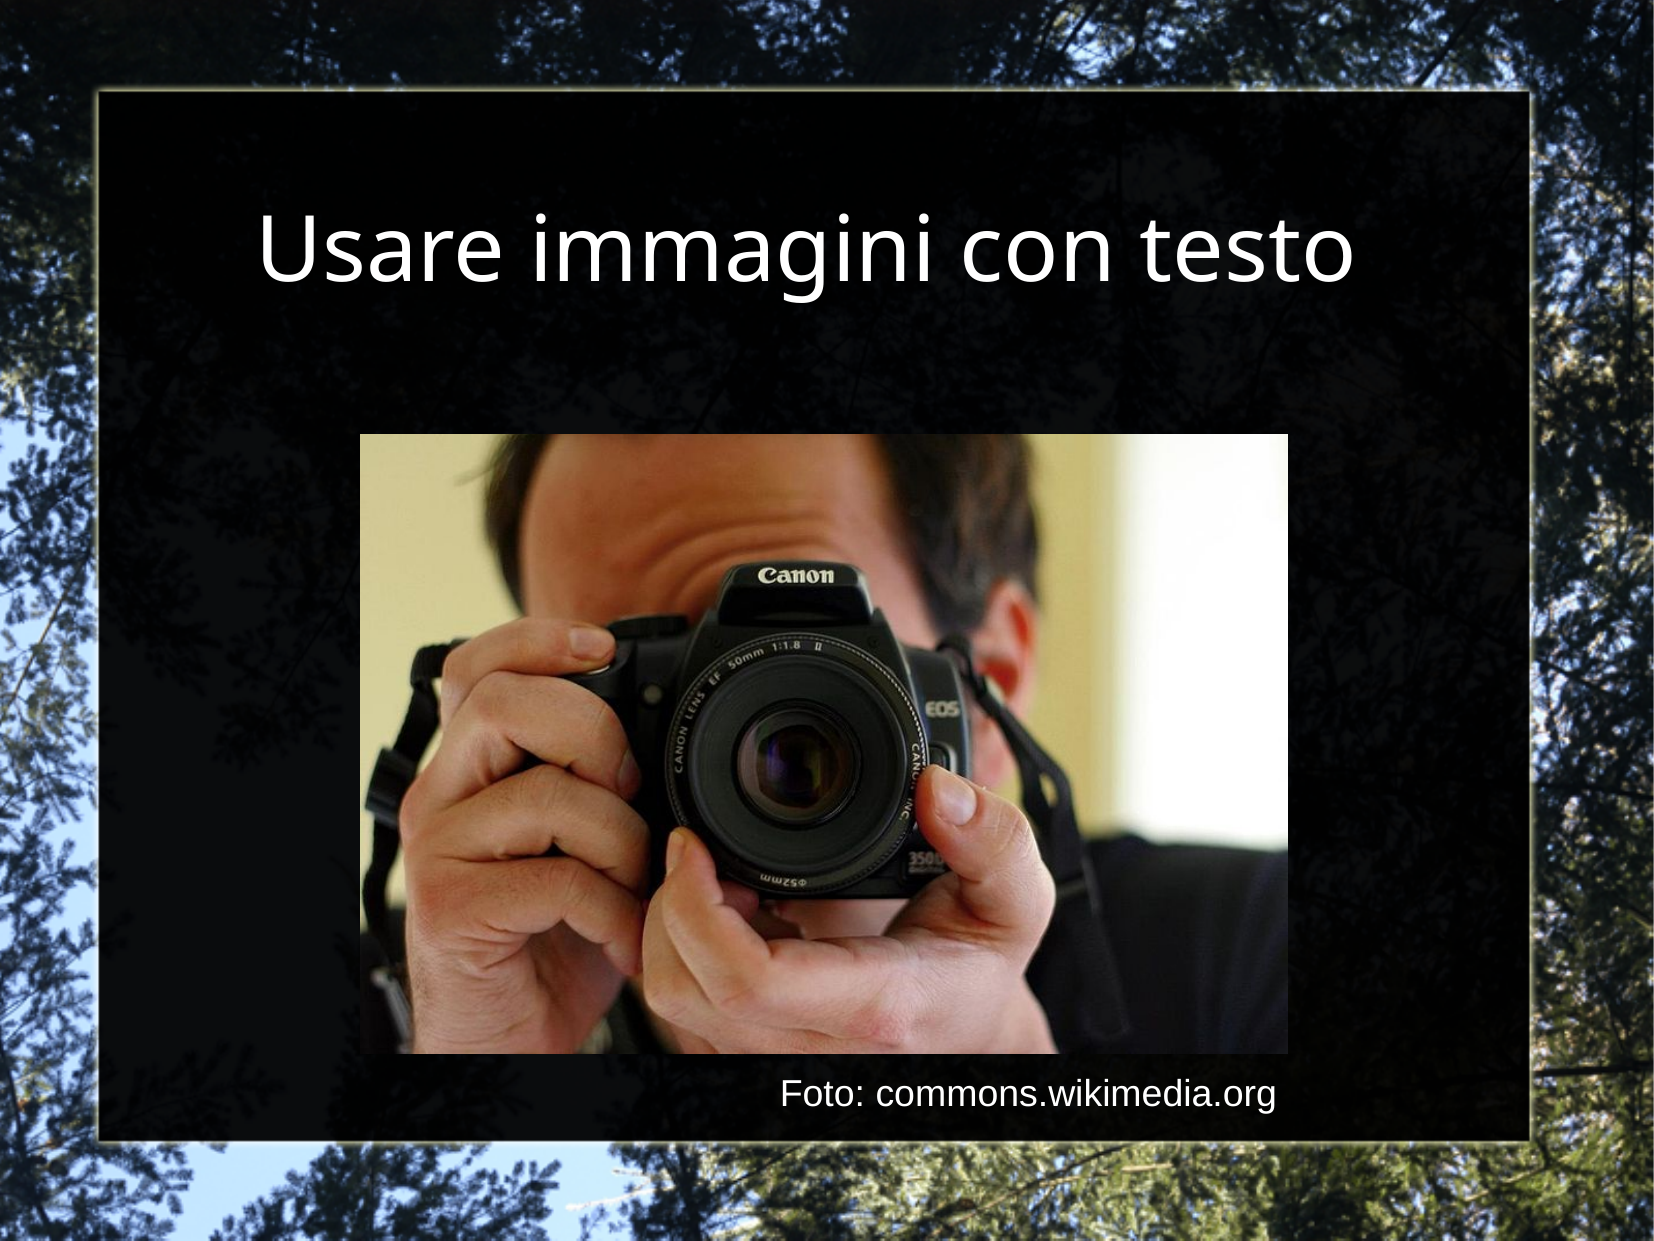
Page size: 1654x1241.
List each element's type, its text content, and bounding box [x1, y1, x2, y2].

title Usare immagini con testo [83, 162, 1531, 331]
picture [0, 0, 1654, 1241]
text_box Foto: commons.wikimedia.org [765, 1065, 1576, 1122]
